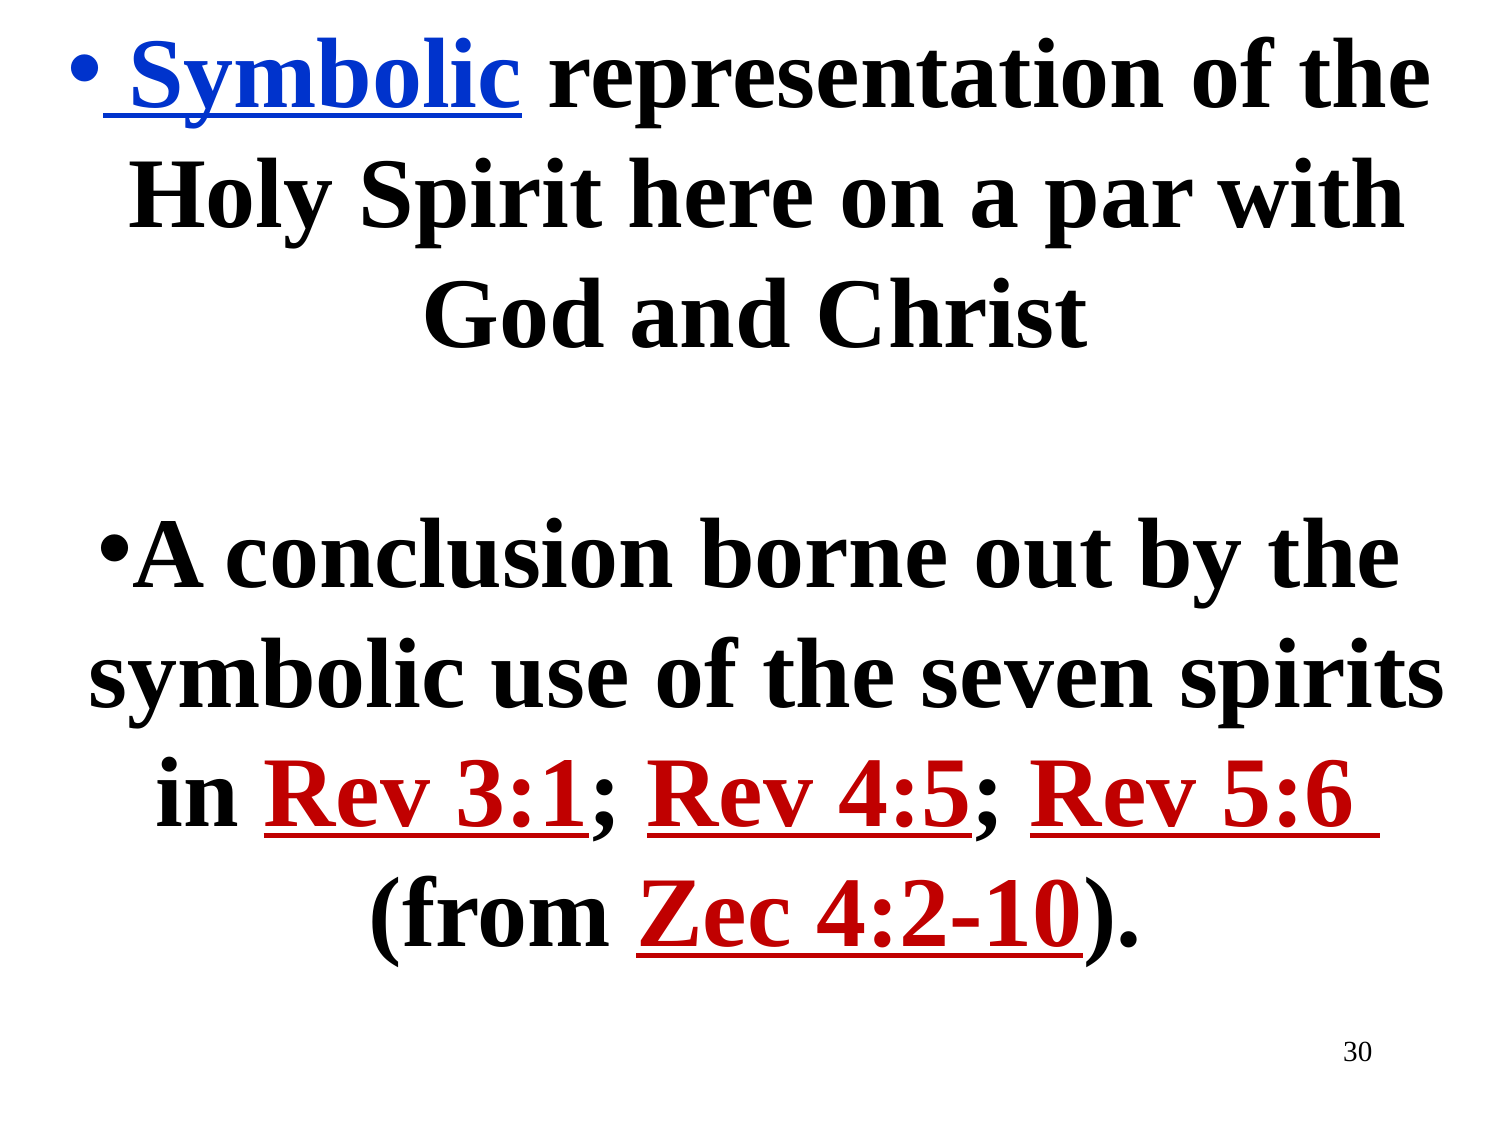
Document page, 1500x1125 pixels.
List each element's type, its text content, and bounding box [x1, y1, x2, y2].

text_box Symbolic representation of the Holy Spirit here on a par with God and Christ A conclusion borne out by the symbolic use of the seven spirits in Rev 3:1; Rev 4:5; Rev 5:6 (from Zec 4:2-10). [0, 0, 1500, 975]
text_box <number> [1074, 1025, 1388, 1100]
